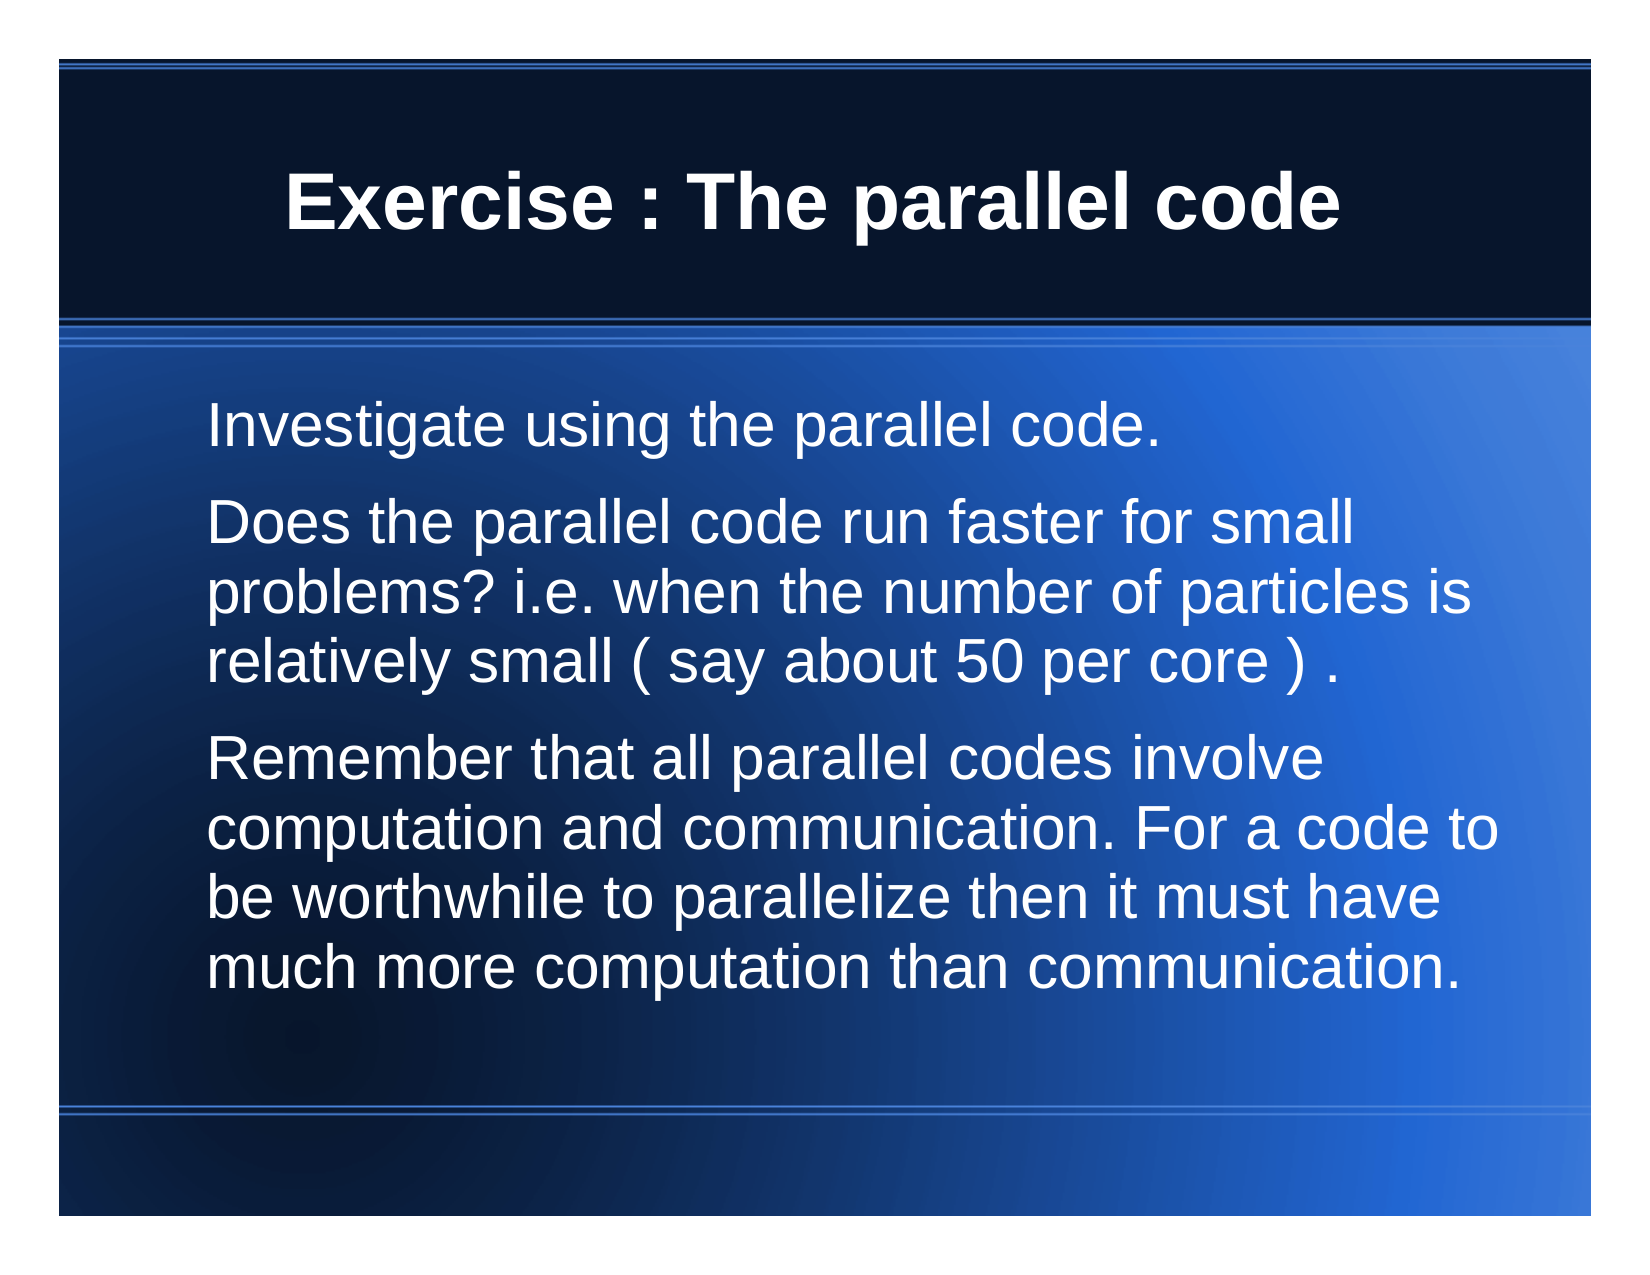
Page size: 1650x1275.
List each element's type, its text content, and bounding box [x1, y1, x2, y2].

title Exercise : The parallel code [135, 105, 1515, 299]
list Investigate using the parallel code. Does the parallel code run faster for small problems? i.e. when the number of particles is relatively small ( say about 50 per core ) . Remember that all parallel codes involve computation and communication. For a code to be worthwhile to parallelize then it must have much more computation than communication. [135, 390, 1515, 1198]
picture [59, 59, 1591, 1216]
